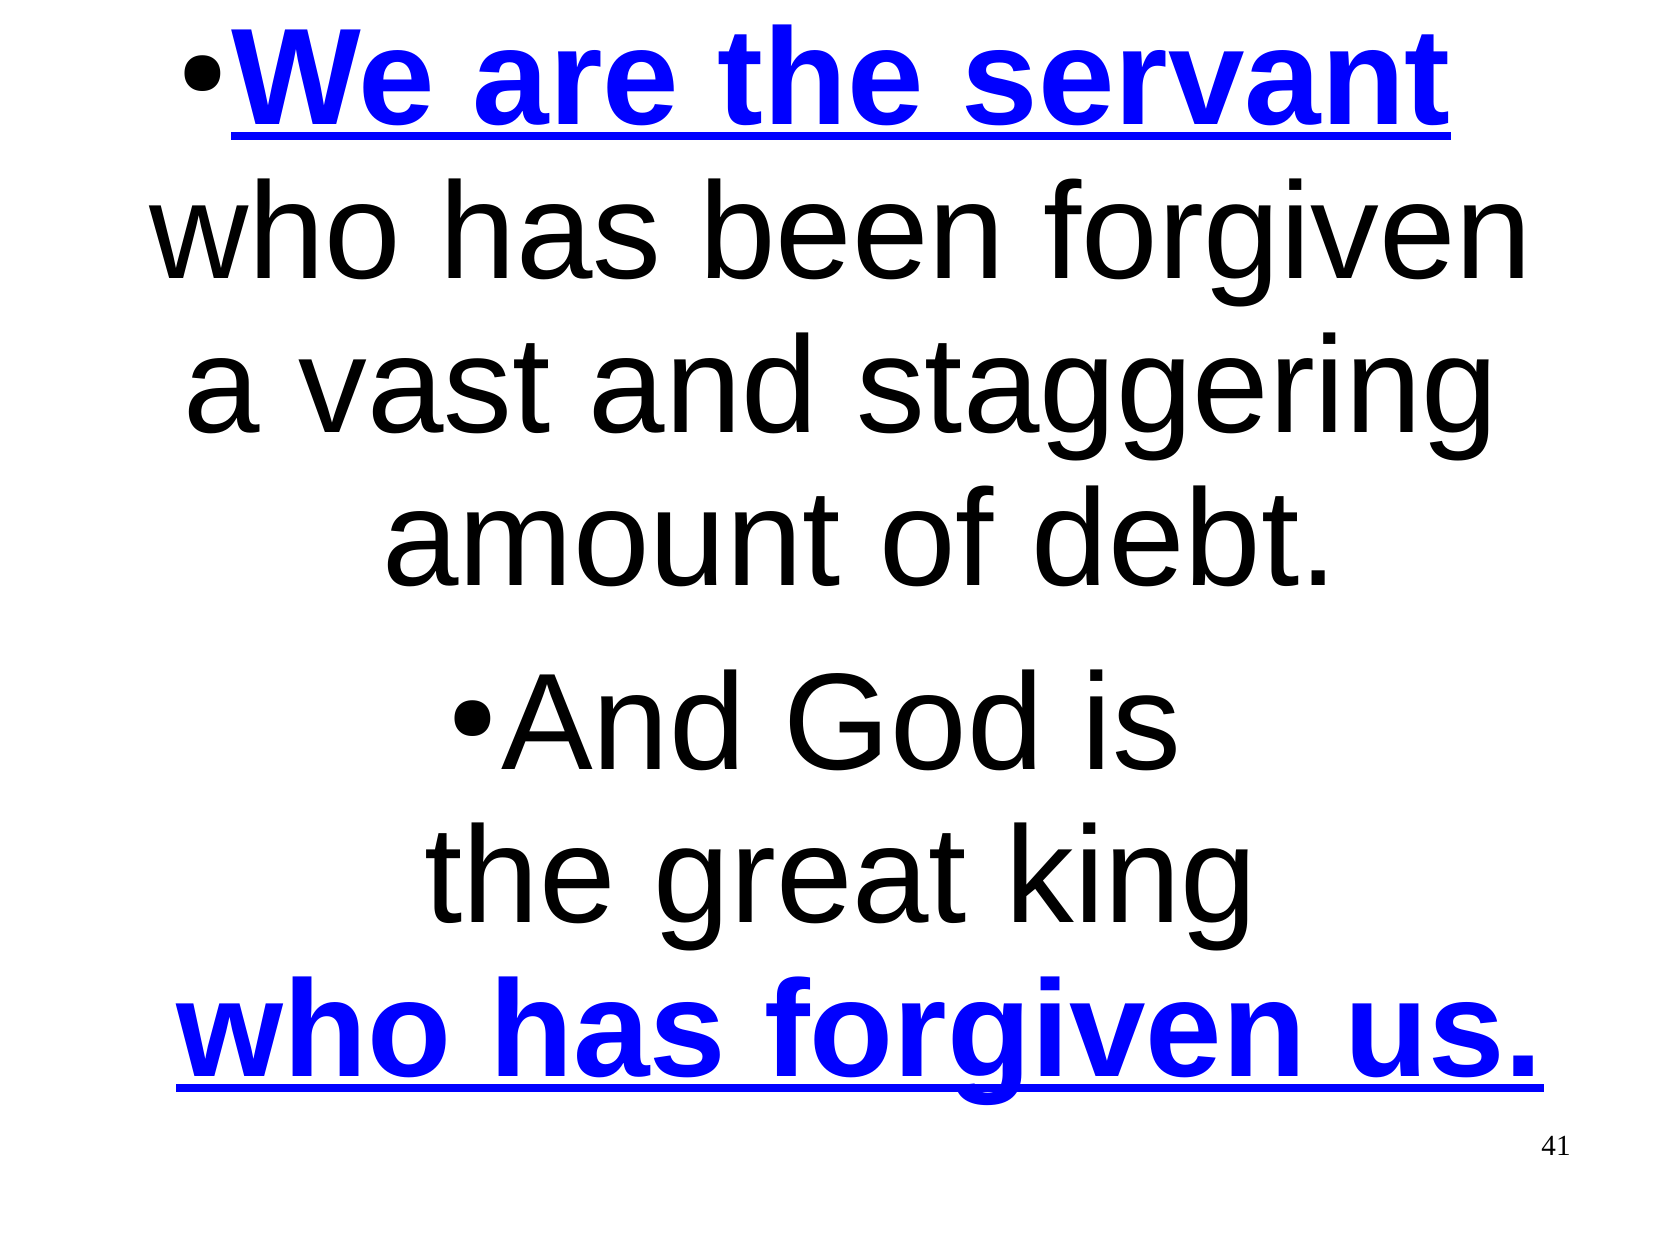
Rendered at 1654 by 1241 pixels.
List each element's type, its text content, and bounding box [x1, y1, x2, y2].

list We are the servant who has been forgiven a vast and staggering amount of debt. And God is the great king who has forgiven us. [0, 0, 1651, 1238]
